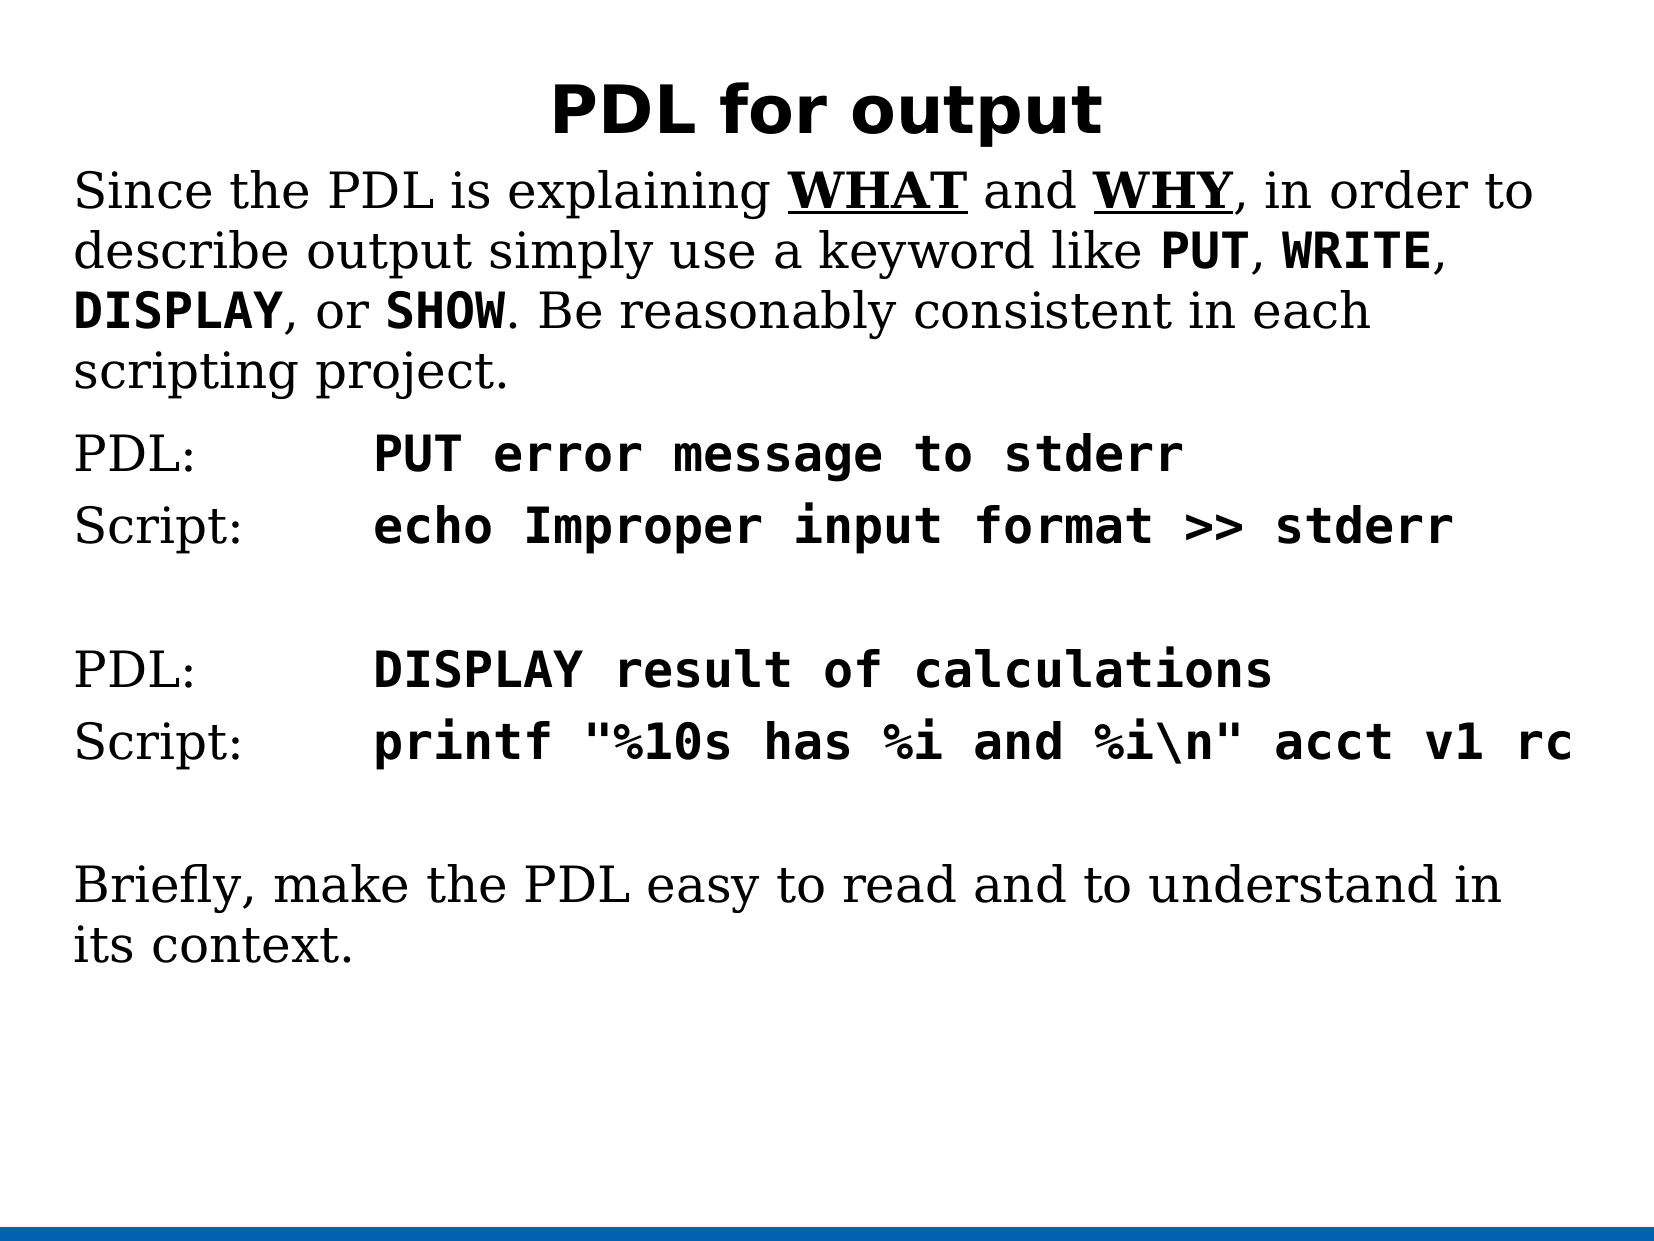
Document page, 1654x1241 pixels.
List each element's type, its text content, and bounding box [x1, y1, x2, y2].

text_box PDL for output Since the PDL is explaining WHAT and WHY, in order to describe output simply use a keyword like PUT, WRITE, DISPLAY, or SHOW. Be reasonably consistent in each scripting project. PDL: PUT error message to stderr Script: echo Improper input format >> stderr PDL: DISPLAY result of calculations Script: printf "%10s has %i and %i\n" acct v1 rc Briefly, make the PDL easy to read and to understand in its context. [59, 59, 1595, 981]
